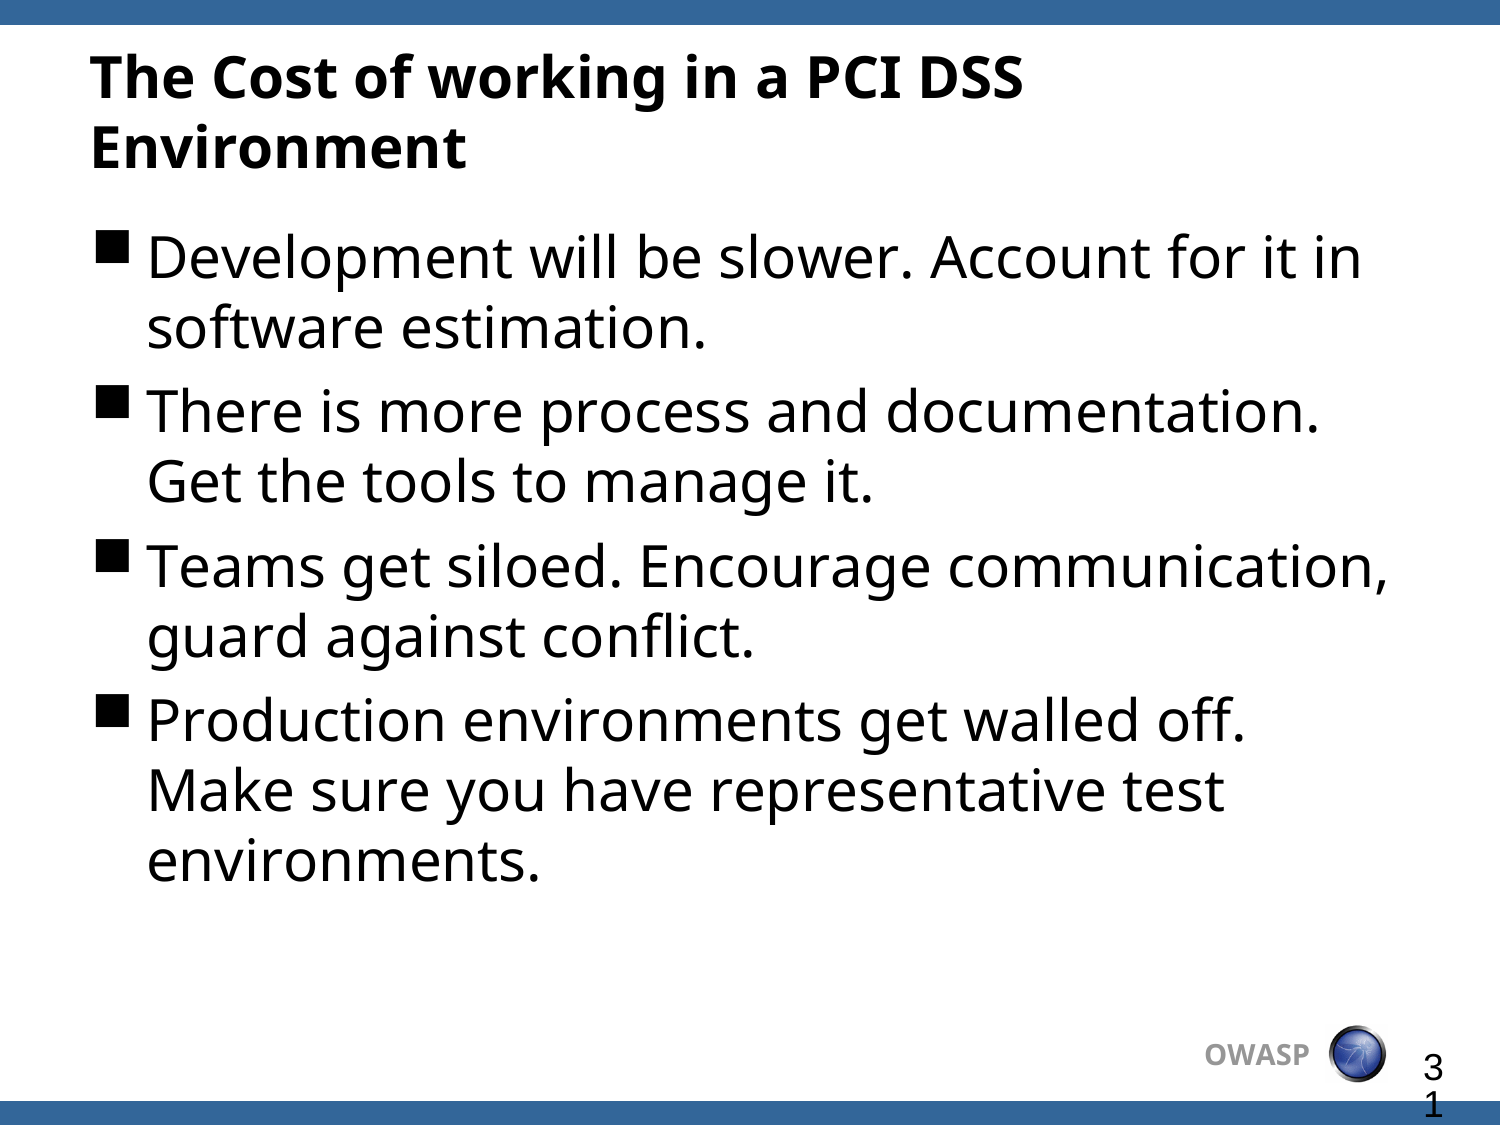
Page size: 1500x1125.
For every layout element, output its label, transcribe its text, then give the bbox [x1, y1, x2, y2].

list Development will be slower. Account for it in software estimation. There is more process and documentation. Get the tools to manage it. Teams get siloed. Encourage communication, guard against conflict. Production environments get walled off. Make sure you have representative test environments. [75, 212, 1426, 1005]
picture [1325, 1024, 1388, 1083]
title The Cost of working in a PCI DSS Environment [75, 32, 1426, 189]
